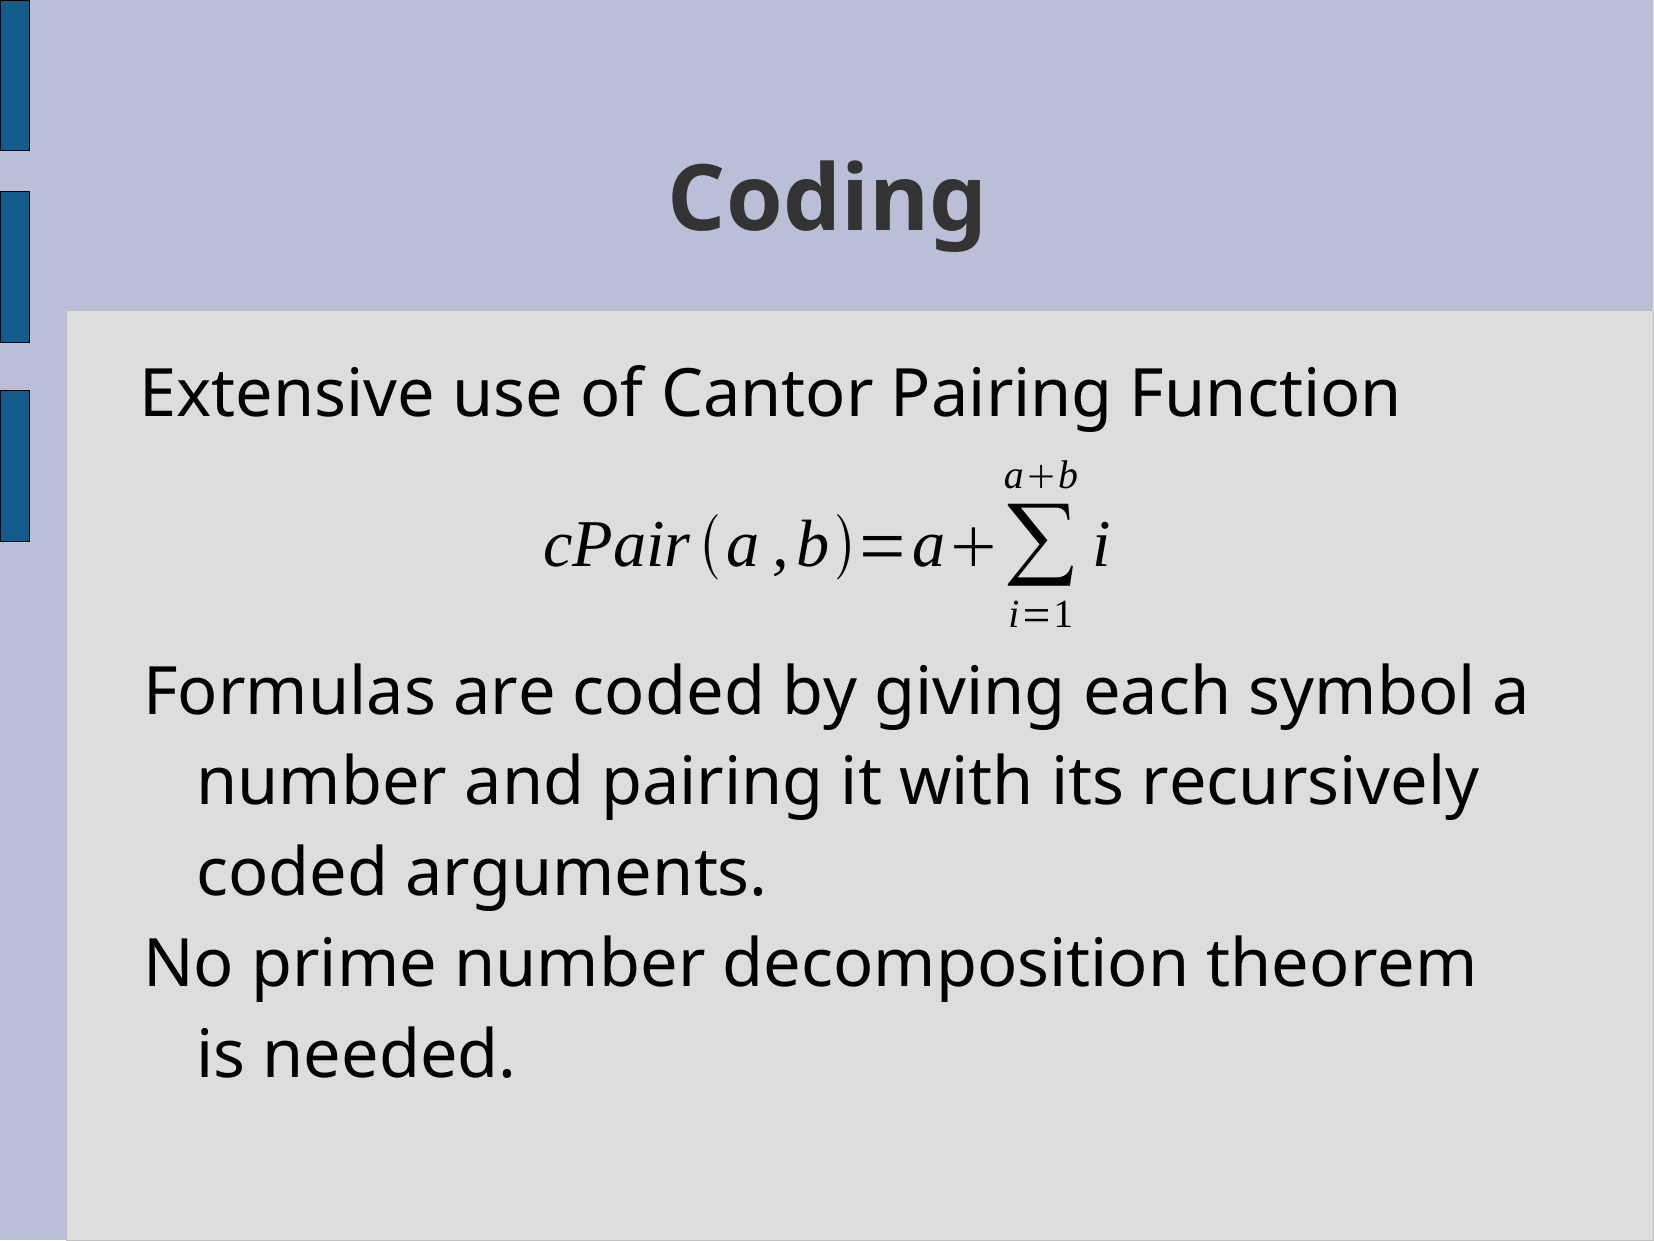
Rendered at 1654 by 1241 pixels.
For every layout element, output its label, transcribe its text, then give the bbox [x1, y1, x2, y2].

list Extensive use of Cantor Pairing Function [121, 344, 1534, 458]
list Formulas are coded by giving each symbol a number and pairing it with its recursively coded arguments. No prime number decomposition theorem is needed. [125, 642, 1538, 1207]
chart [535, 450, 1117, 639]
title Coding [121, 91, 1534, 299]
